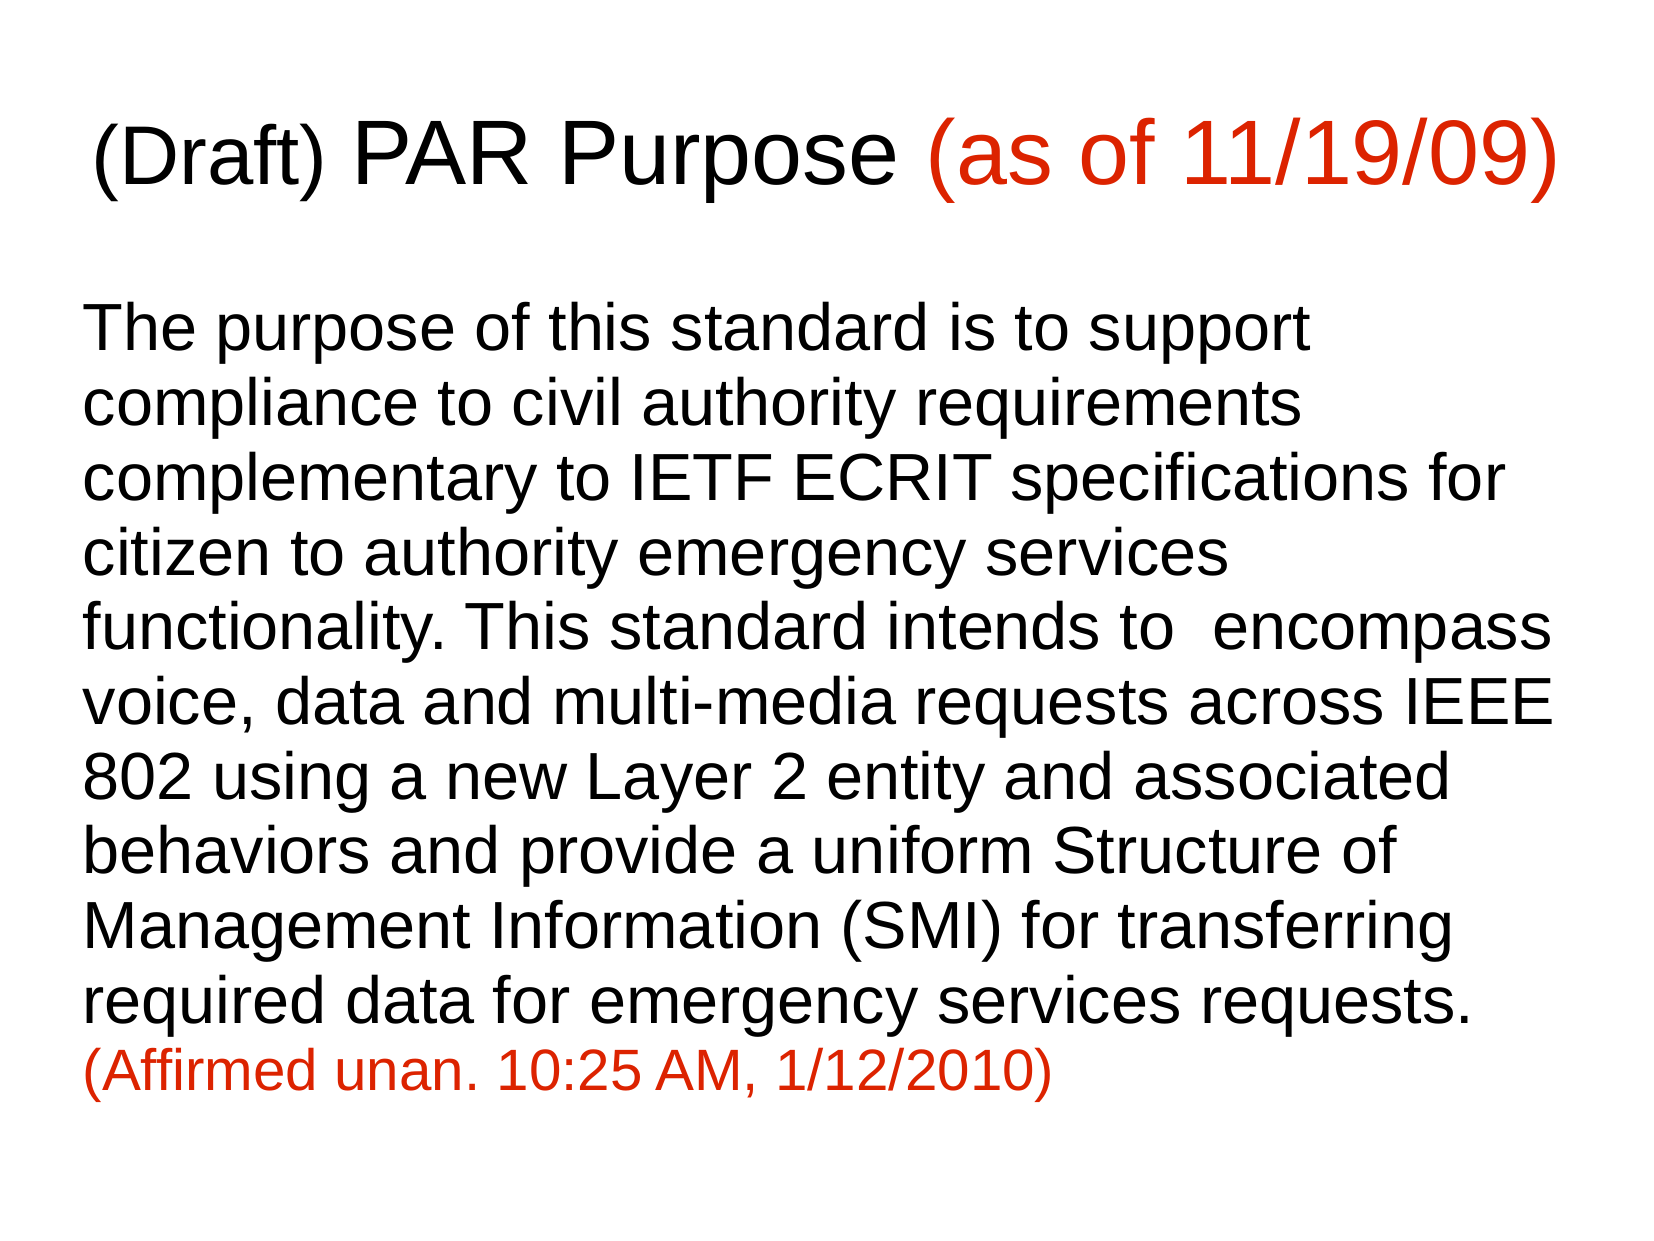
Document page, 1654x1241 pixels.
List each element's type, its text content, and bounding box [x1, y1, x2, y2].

title (Draft) PAR Purpose (as of 11/19/09) [82, 56, 1571, 250]
list The purpose of this standard is to support compliance to civil authority requirements complementary to IETF ECRIT specifications for citizen to authority emergency services functionality. This standard intends to encompass voice, data and multi-media requests across IEEE 802 using a new Layer 2 entity and associated behaviors and provide a uniform Structure of Management Information (SMI) for transferring required data for emergency services requests. (Affirmed unan. 10:25 AM, 1/12/2010) [82, 290, 1571, 1101]
